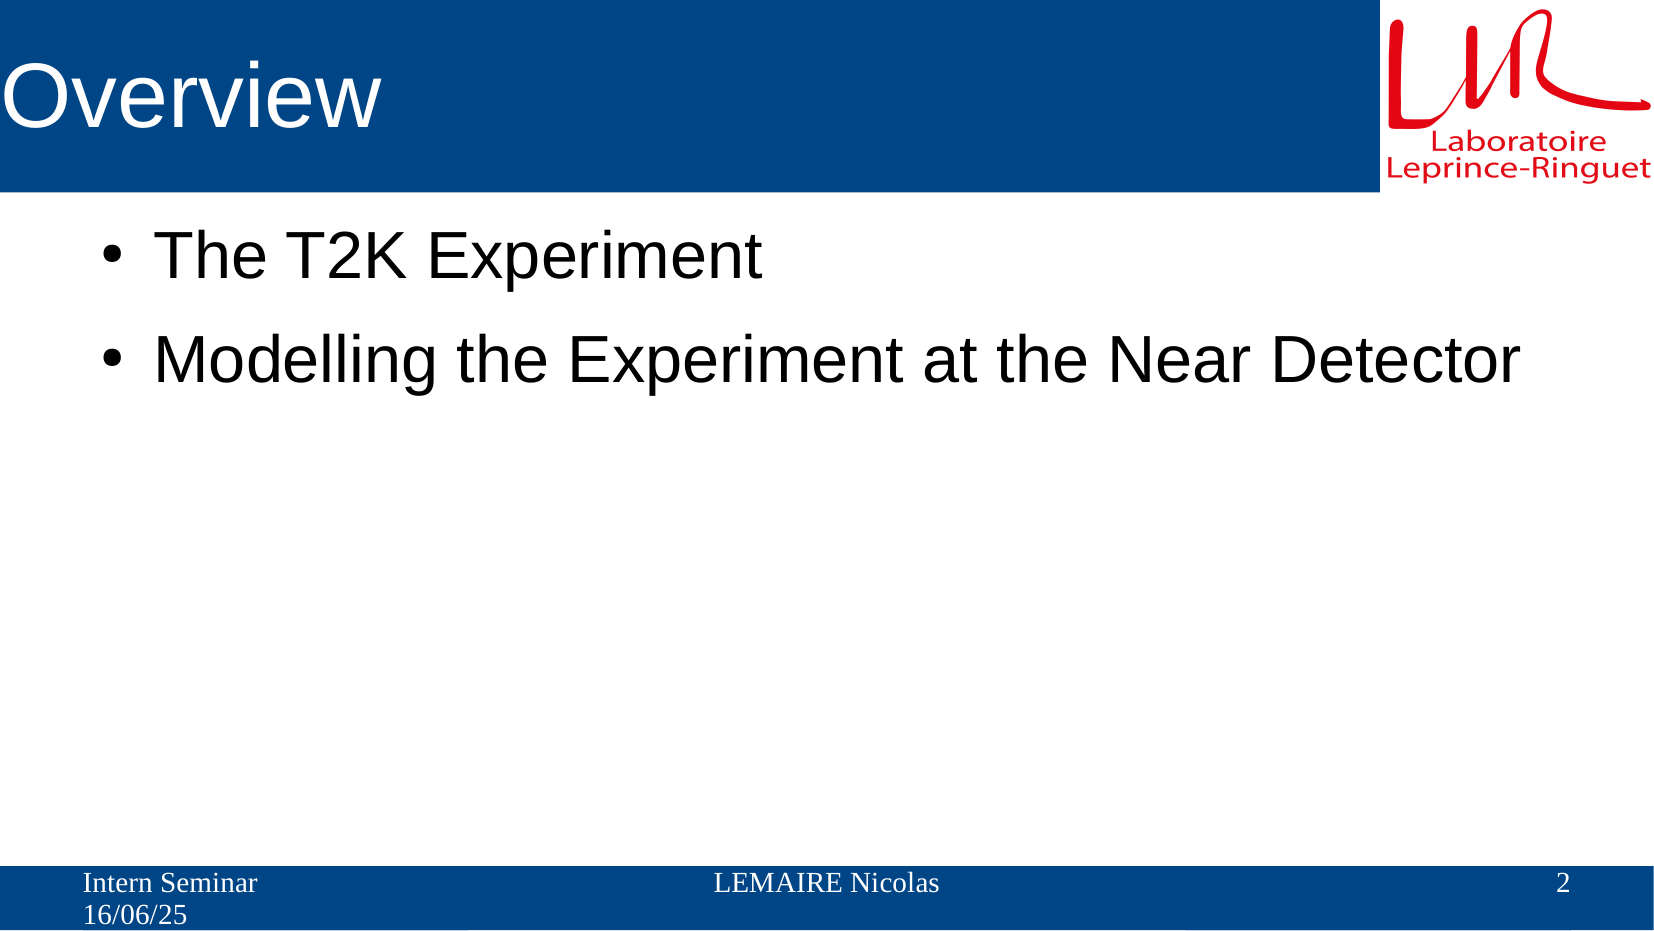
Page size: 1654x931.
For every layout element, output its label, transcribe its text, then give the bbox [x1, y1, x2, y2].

list The T2K Experiment Modelling the Experiment at the Near Detector [82, 217, 1571, 758]
picture [1380, 0, 1654, 193]
title Overview [0, 0, 1380, 193]
